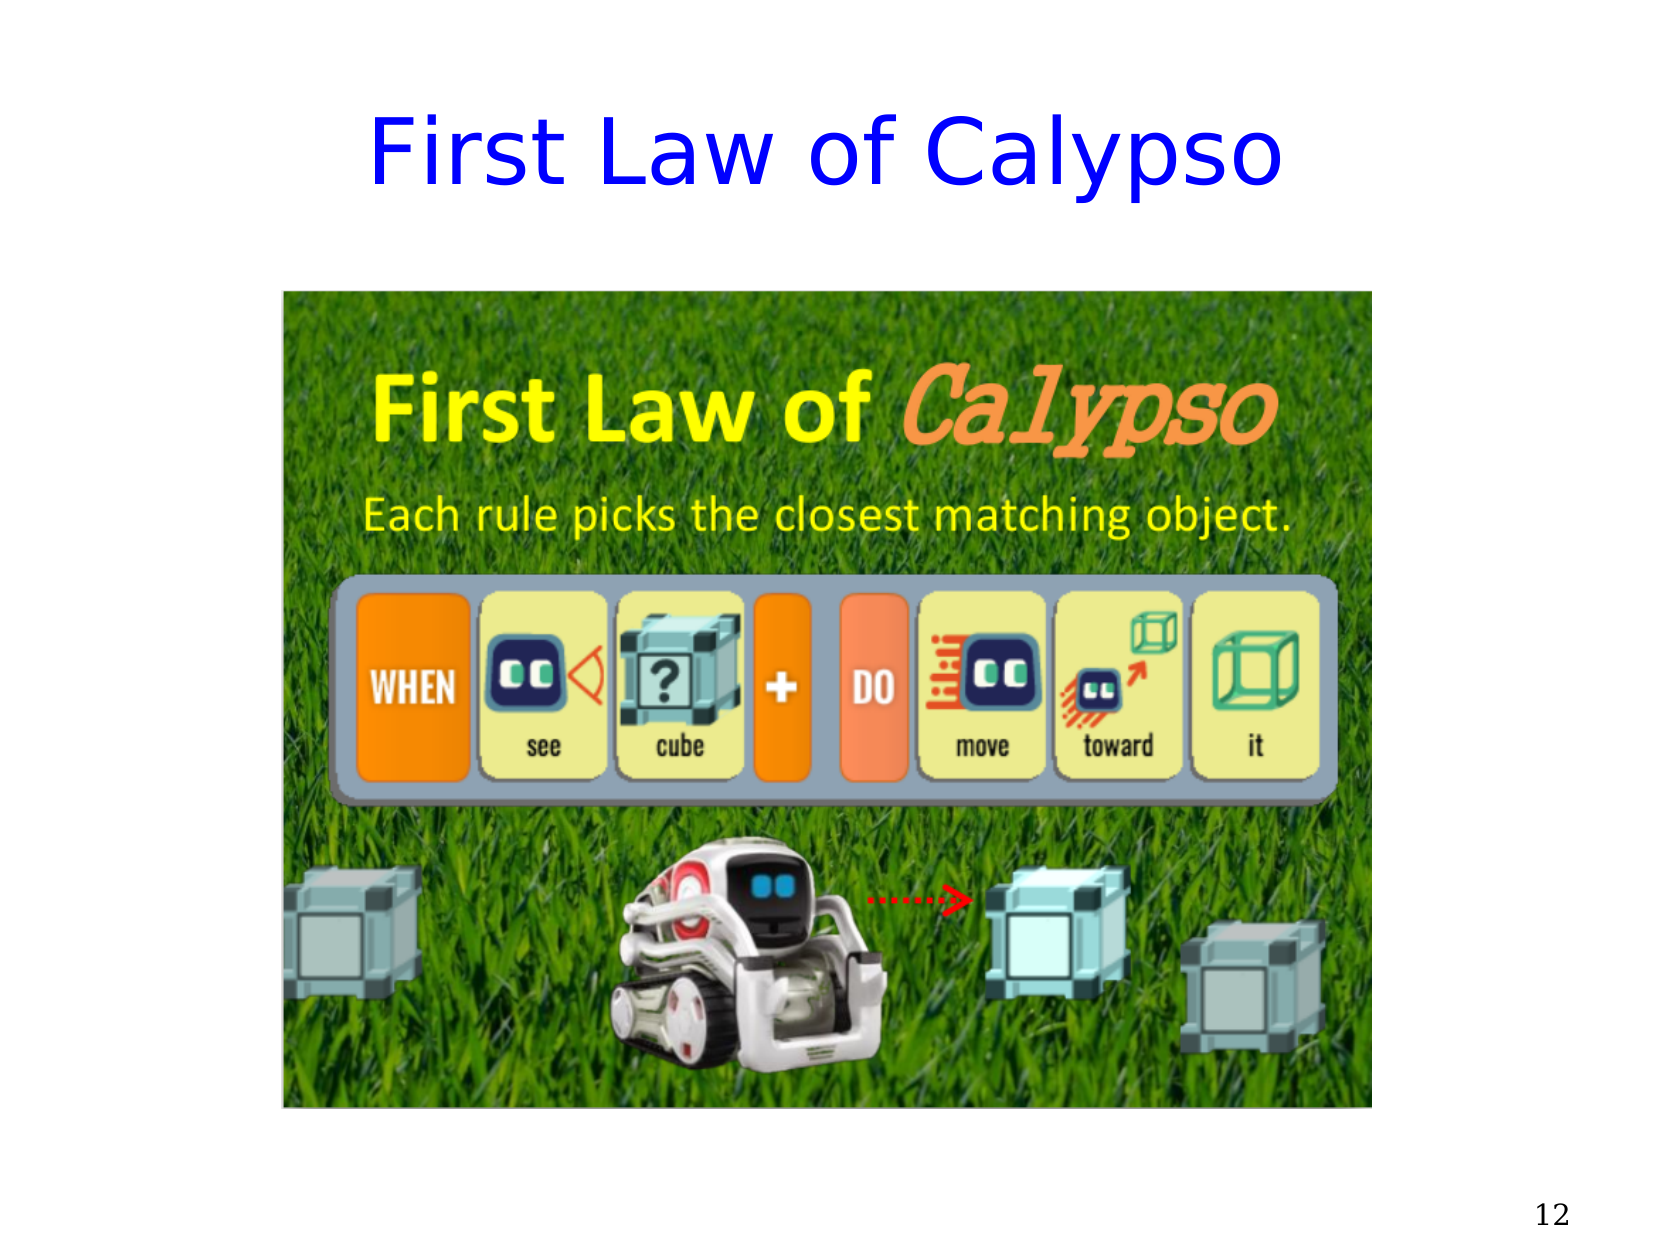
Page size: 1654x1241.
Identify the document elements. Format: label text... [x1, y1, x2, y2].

title First Law of Calypso [82, 49, 1571, 257]
picture [281, 290, 1372, 1109]
